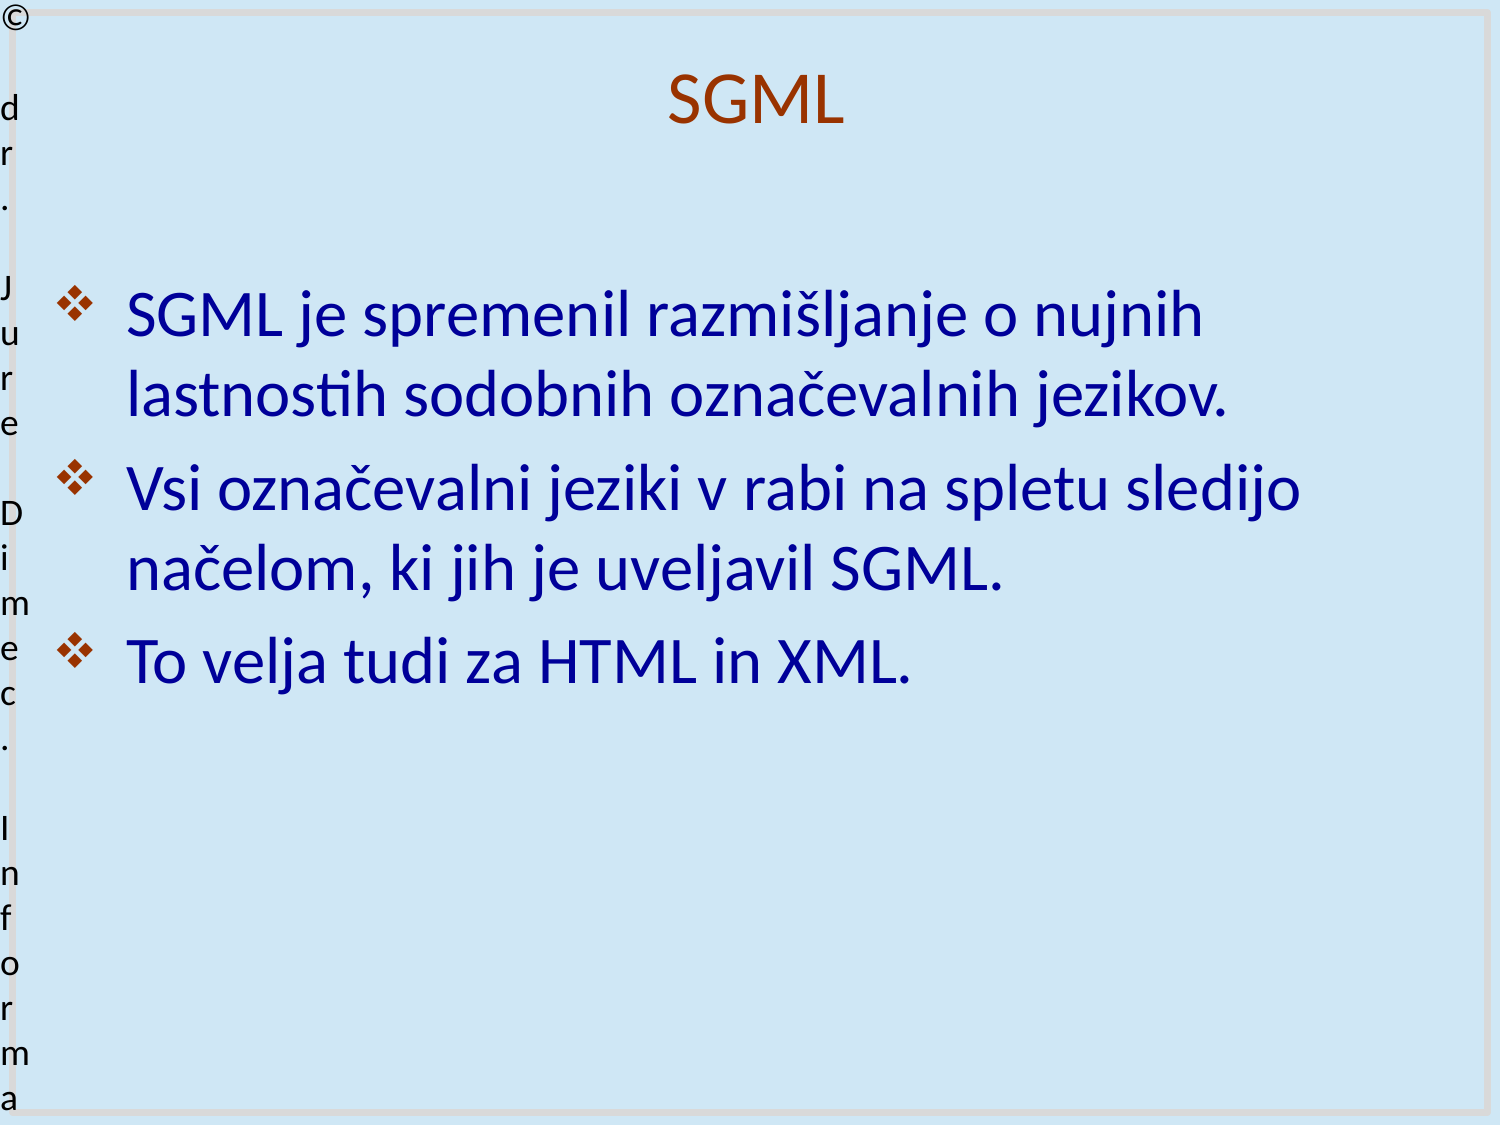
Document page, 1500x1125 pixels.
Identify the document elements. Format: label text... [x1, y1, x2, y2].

title SGML [37, 37, 1475, 150]
list SGML je spremenil razmišljanje o nujnih lastnostih sodobnih označevalnih jezikov. Vsi označevalni jeziki v rabi na spletu sledijo načelom, ki jih je uveljavil SGML. To velja tudi za HTML in XML. [37, 262, 1475, 1050]
